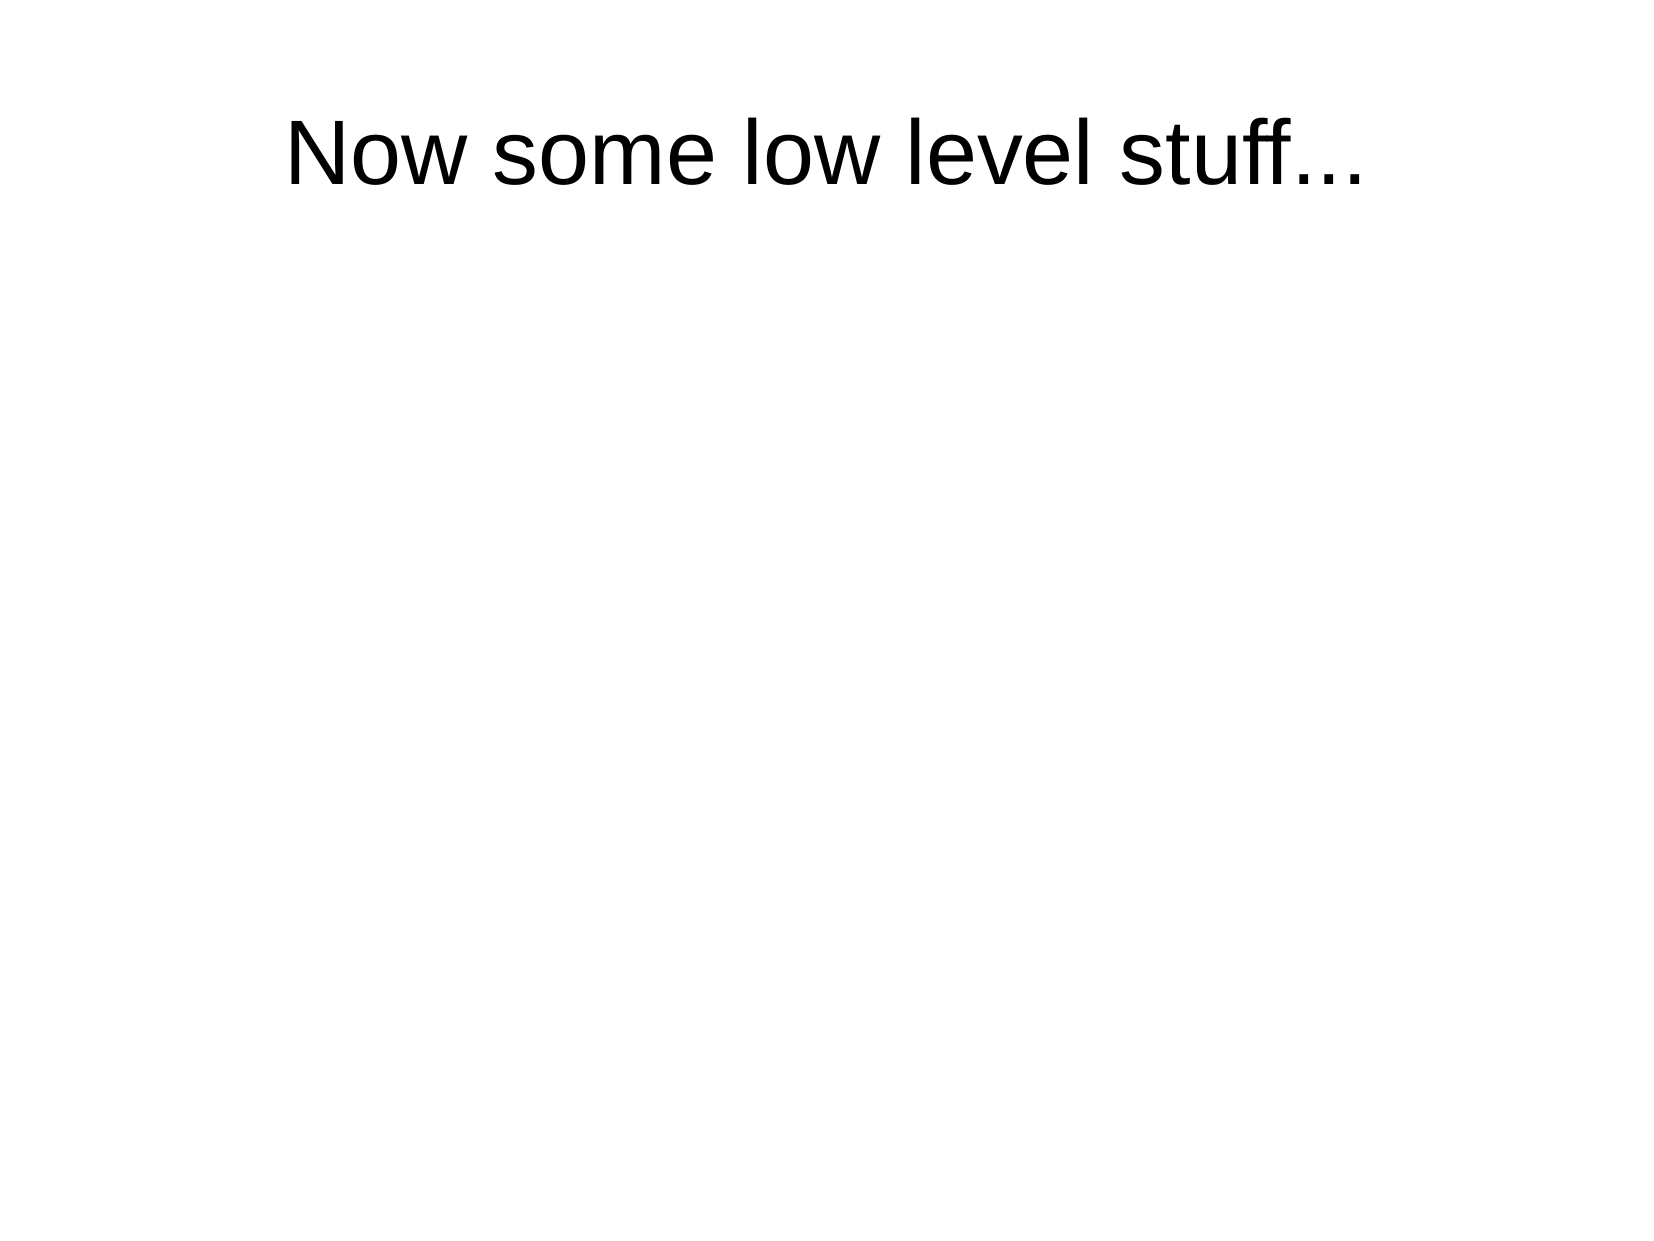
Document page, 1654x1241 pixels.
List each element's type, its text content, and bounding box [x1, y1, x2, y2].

title Now some low level stuff... [82, 49, 1571, 257]
